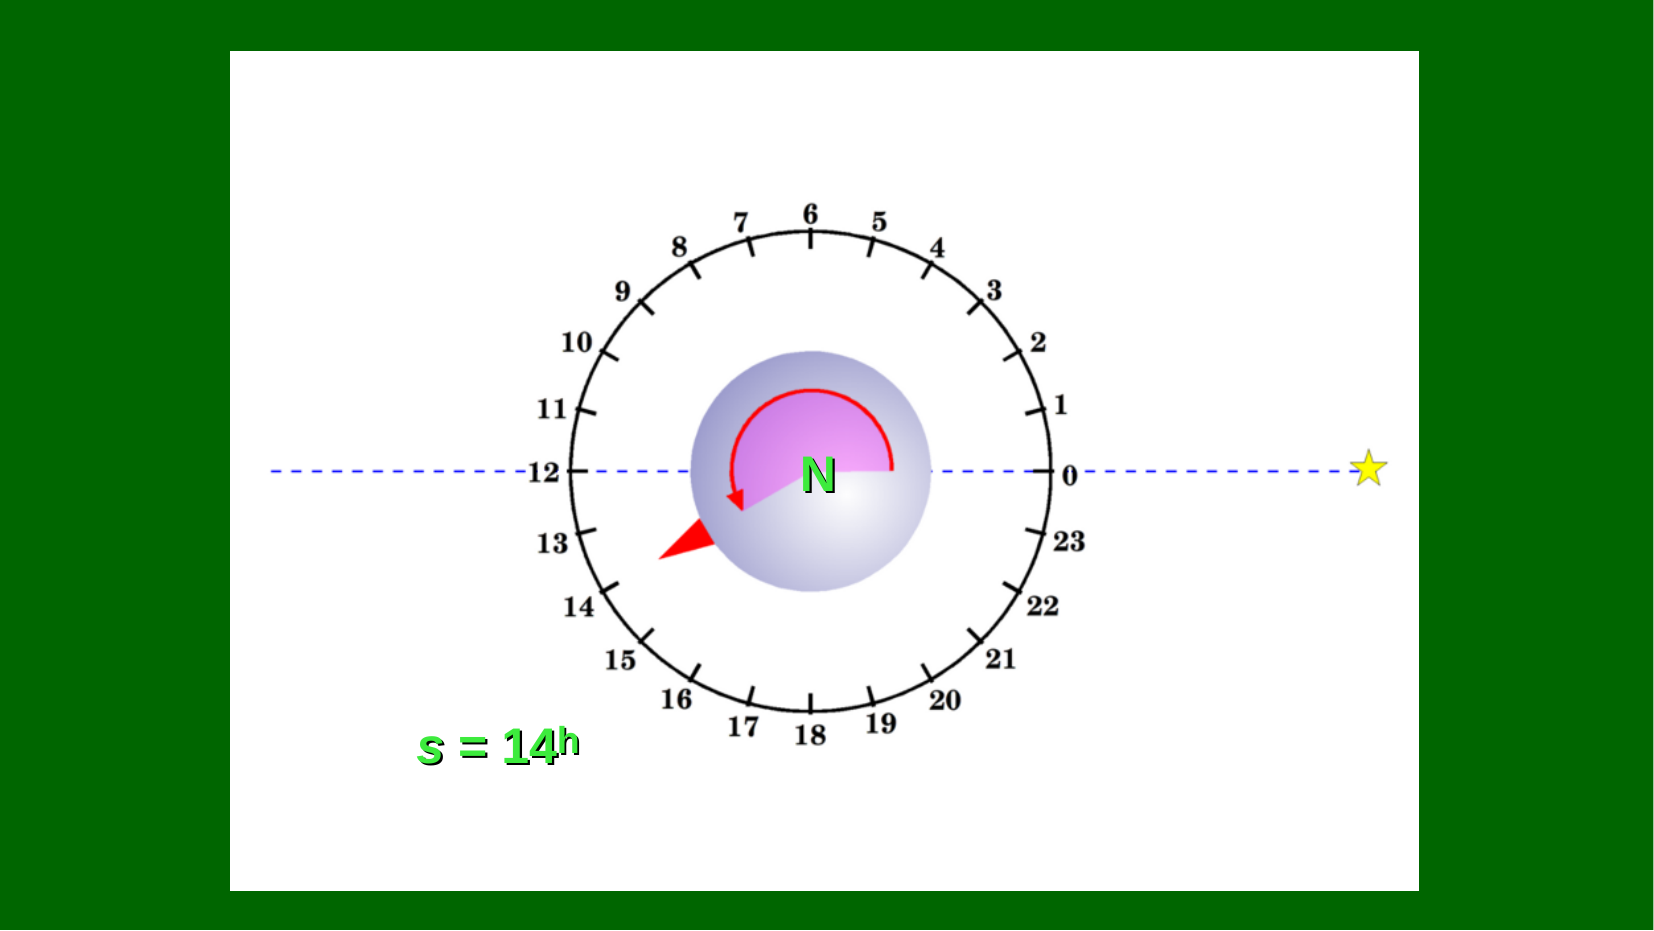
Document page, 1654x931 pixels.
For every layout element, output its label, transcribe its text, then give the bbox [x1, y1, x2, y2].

picture [230, 51, 1419, 892]
text_box N [784, 438, 851, 510]
text_box s = 14h [401, 710, 595, 782]
